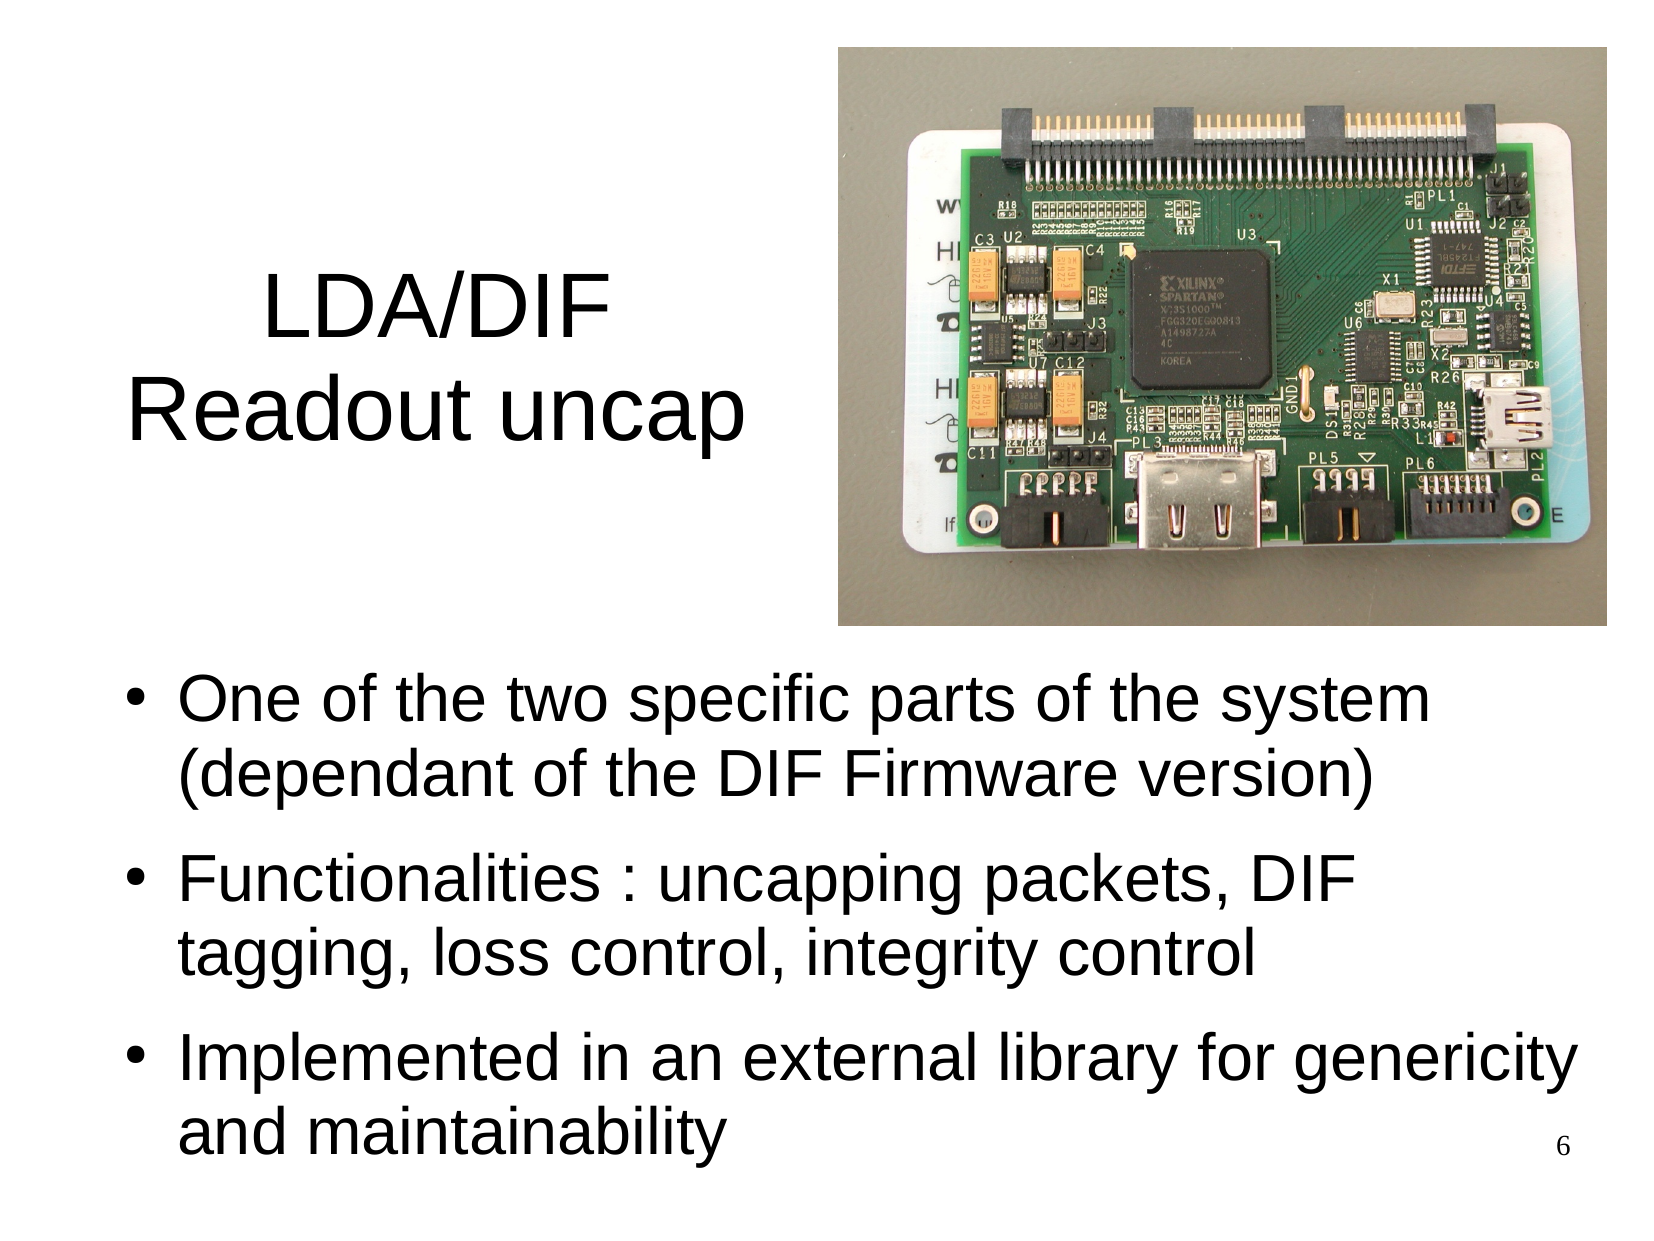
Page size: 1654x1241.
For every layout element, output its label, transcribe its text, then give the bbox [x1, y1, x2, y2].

picture [838, 47, 1607, 626]
list One of the two specific parts of the system (dependant of the DIF Firmware version) Functionalities : uncapping packets, DIF tagging, loss control, integrity control Implemented in an external library for genericity and maintainability [106, 661, 1595, 1193]
title LDA/DIF Readout uncap [94, 253, 780, 461]
